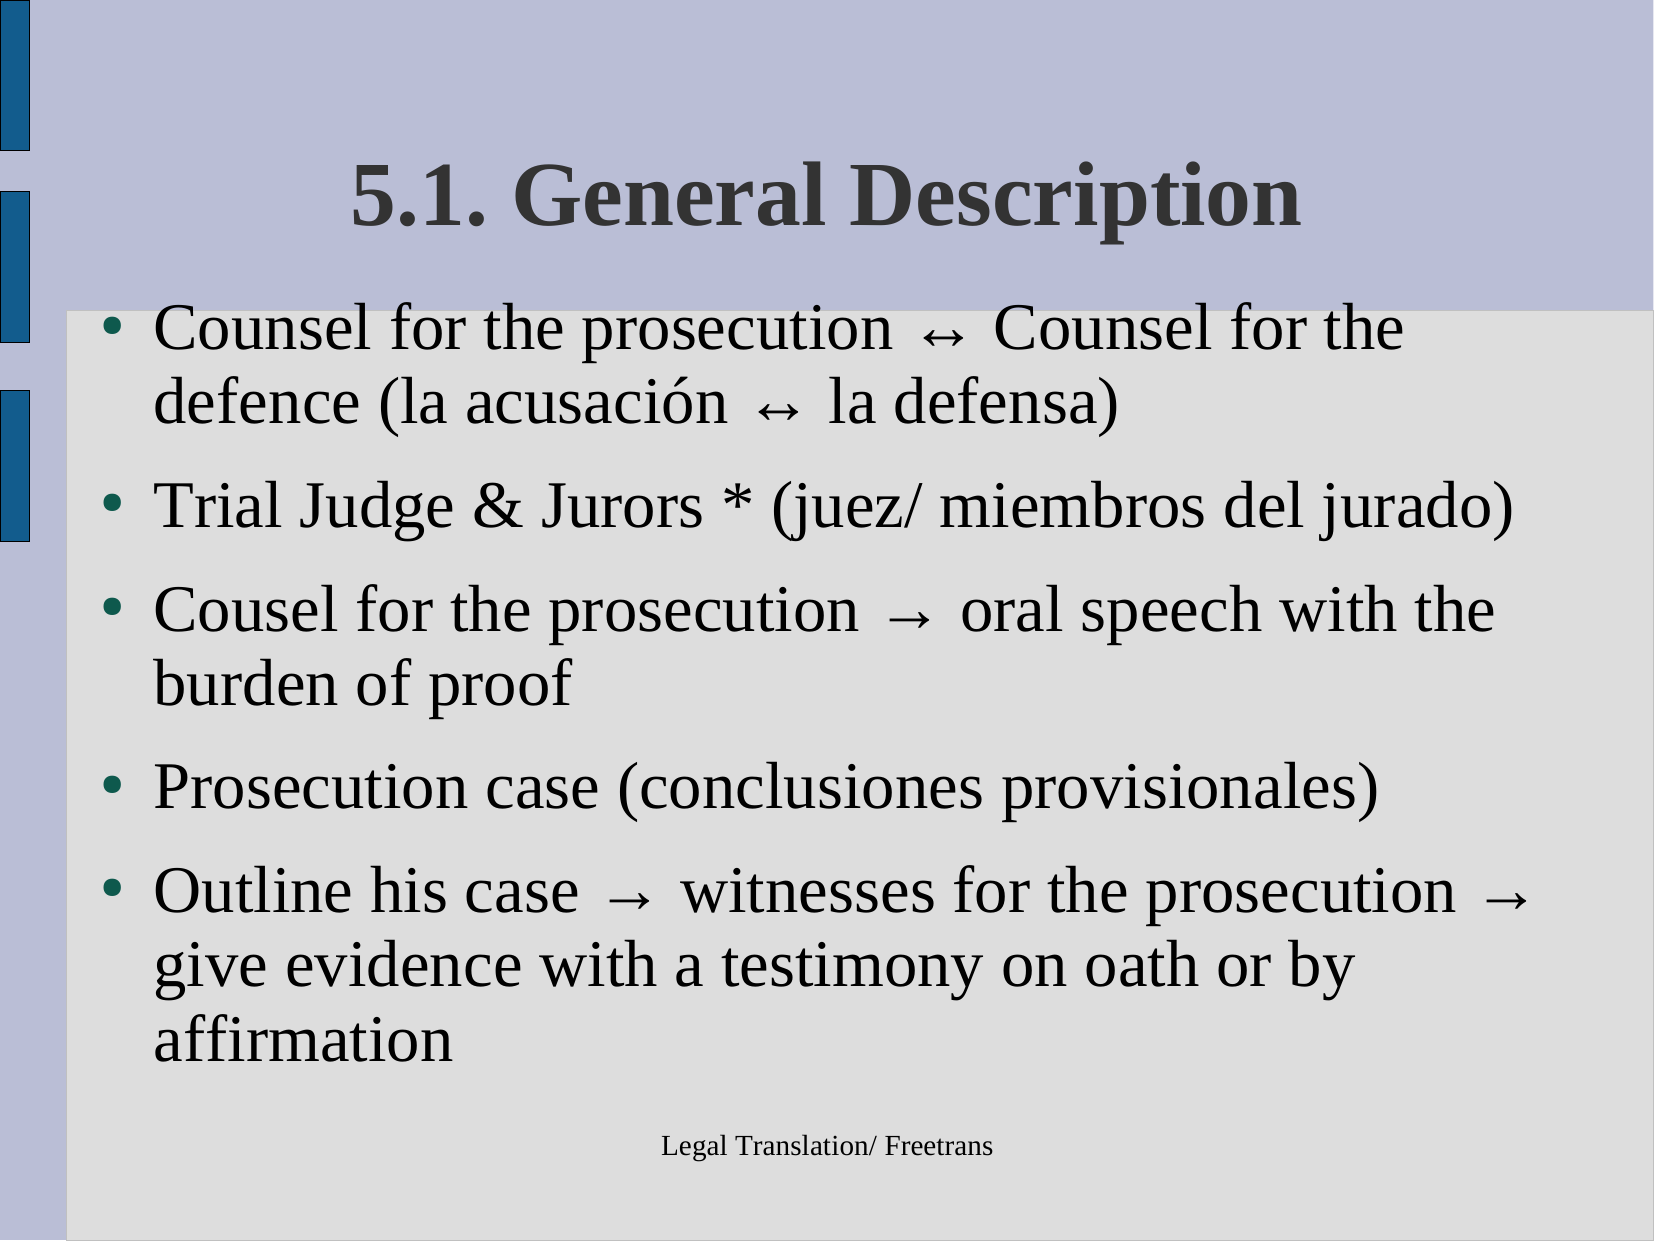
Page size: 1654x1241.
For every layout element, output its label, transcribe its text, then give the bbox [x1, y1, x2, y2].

title 5.1. General Description [121, 91, 1534, 290]
list Counsel for the prosecution ↔ Counsel for the defence (la acusación ↔ la defensa) Trial Judge & Jurors * (juez/ miembros del jurado) Cousel for the prosecution → oral speech with the burden of proof Prosecution case (conclusiones provisionales) Outline his case → witnesses for the prosecution → give evidence with a testimony on oath or by affirmation [82, 290, 1571, 1181]
